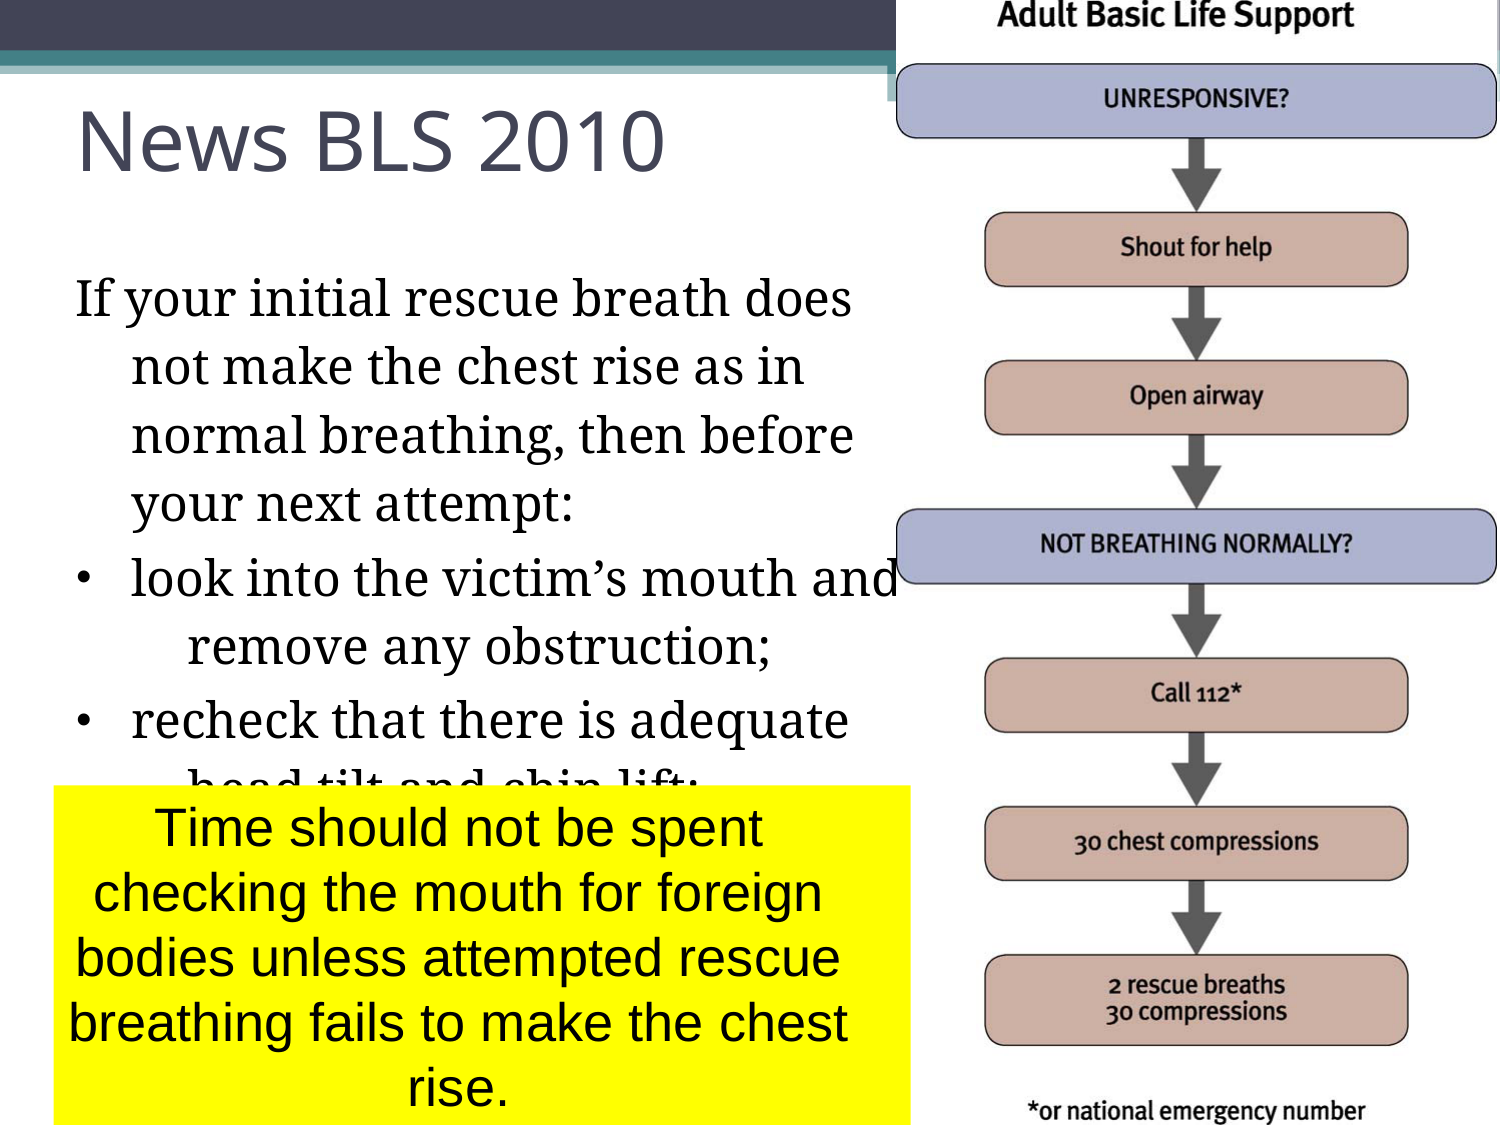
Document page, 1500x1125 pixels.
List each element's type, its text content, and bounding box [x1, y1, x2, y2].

text_box Time should not be spent checking the mouth for foreign bodies unless attempted rescue breathing fails to make the chest rise. [53, 785, 911, 1125]
picture [896, 0, 1497, 1125]
list If your initial rescue breath does not make the chest rise as in normal breathing, then before your next attempt: look into the victim’s mouth and remove any obstruction; recheck that there is adequate head tilt and chin lift; do not attempt more than two breaths each time before returning to chest compressions. [75, 263, 896, 785]
title News BLS 2010 [75, 51, 896, 226]
